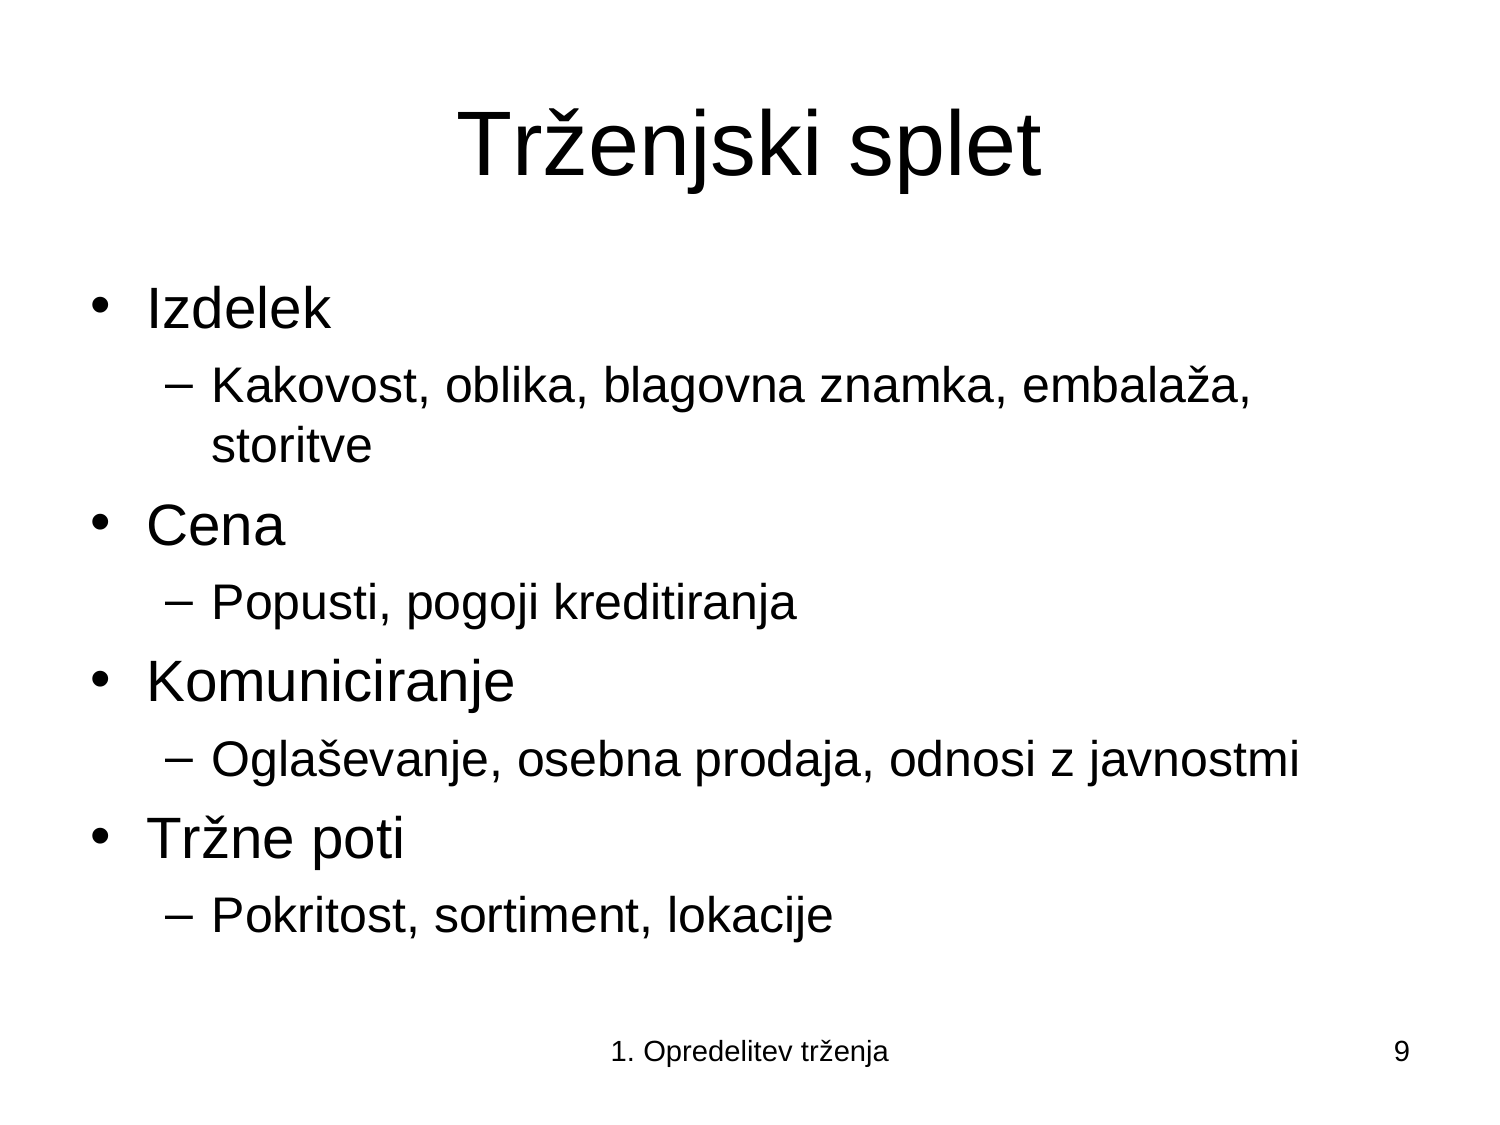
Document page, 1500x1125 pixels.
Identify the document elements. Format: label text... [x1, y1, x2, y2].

list Izdelek Kakovost, oblika, blagovna znamka, embalaža, storitve Cena Popusti, pogoji kreditiranja Komuniciranje Oglaševanje, osebna prodaja, odnosi z javnostmi Tržne poti Pokritost, sortiment, lokacije [75, 262, 1426, 1006]
text_box 1. Opredelitev trženja [512, 1024, 988, 1103]
title Trženjski splet [75, 45, 1426, 233]
text_box <number> [1074, 1024, 1426, 1103]
